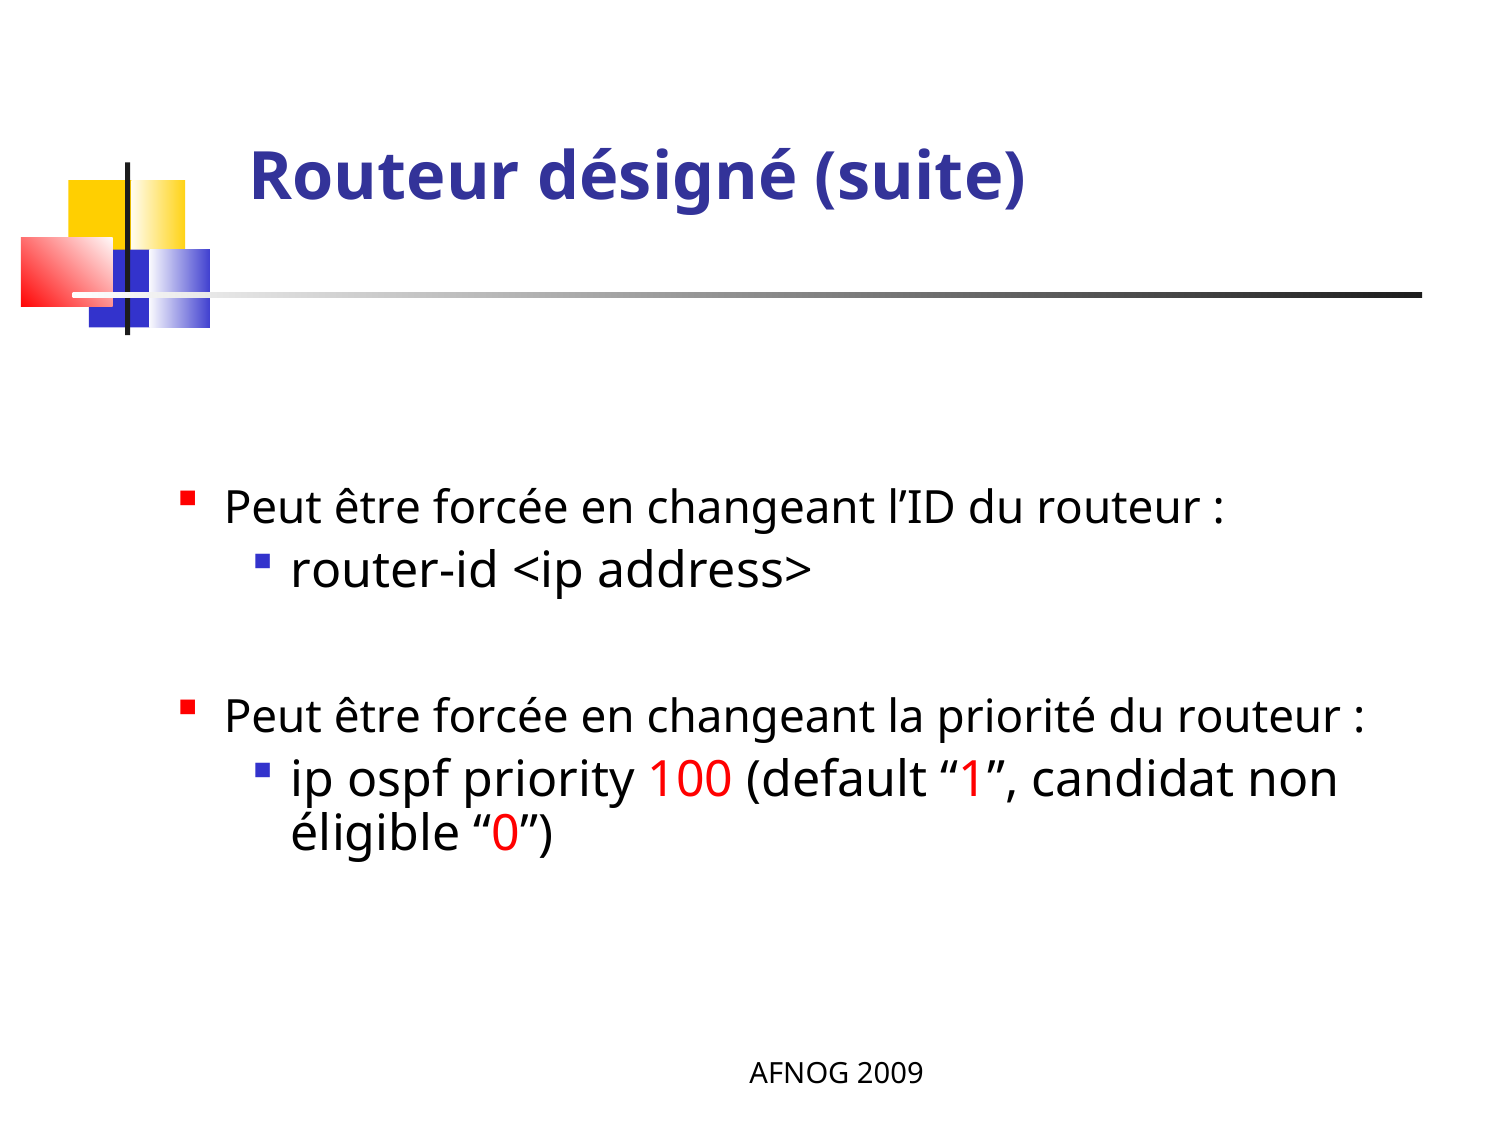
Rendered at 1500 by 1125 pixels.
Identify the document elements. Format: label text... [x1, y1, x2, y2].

list Peut être forcée en changeant l’ID du routeur : router-id <ip address> Peut être forcée en changeant la priorité du routeur : ip ospf priority 100 (default “1”, candidat non éligible “0”)‏ [88, 337, 1459, 1125]
title Routeur désigné (suite)‏ [147, 125, 1427, 225]
